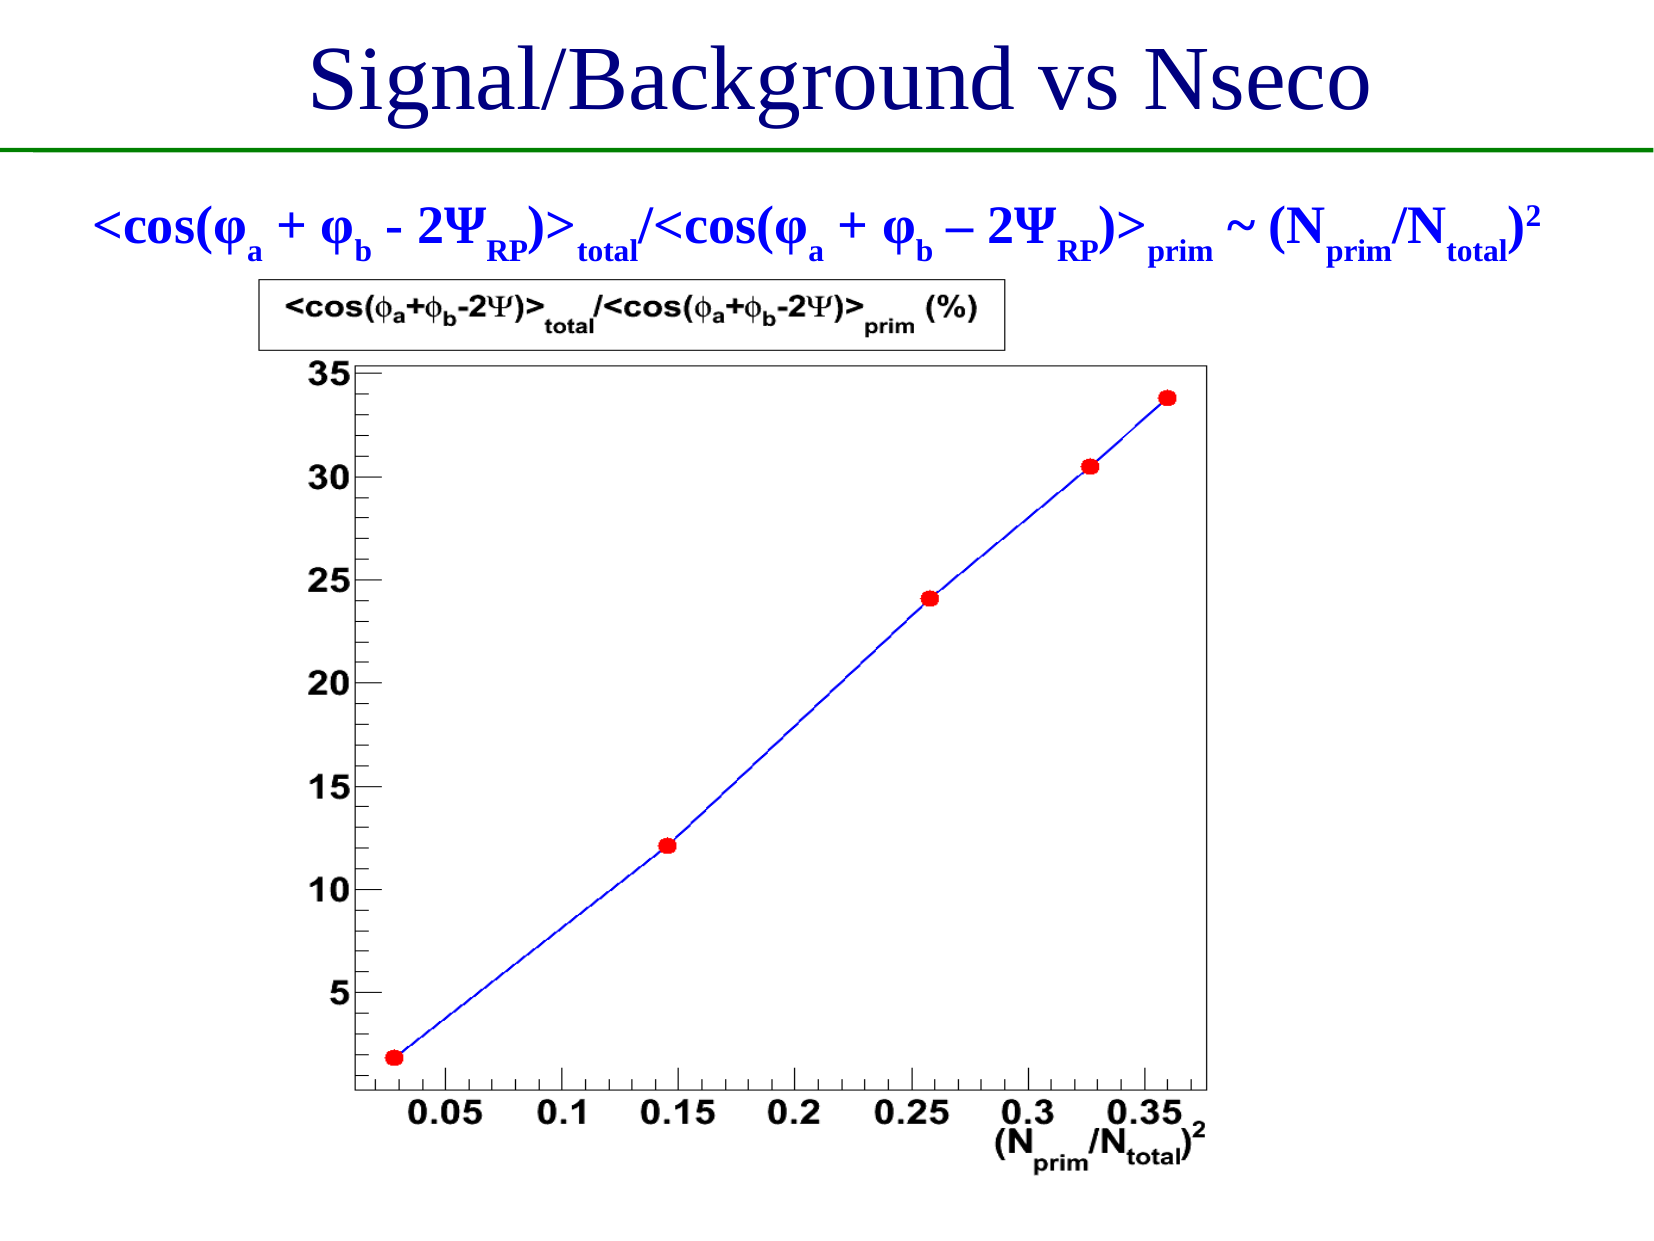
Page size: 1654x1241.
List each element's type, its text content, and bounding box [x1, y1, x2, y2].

title Signal/Background vs Nseco [34, 3, 1648, 147]
picture [249, 275, 1313, 1181]
text_box <cos(φa + φb - 2ΨRP)>total/<cos(φa + φb – 2ΨRP)>prim ~ (Nprim/Ntotal)2 [77, 182, 1570, 271]
